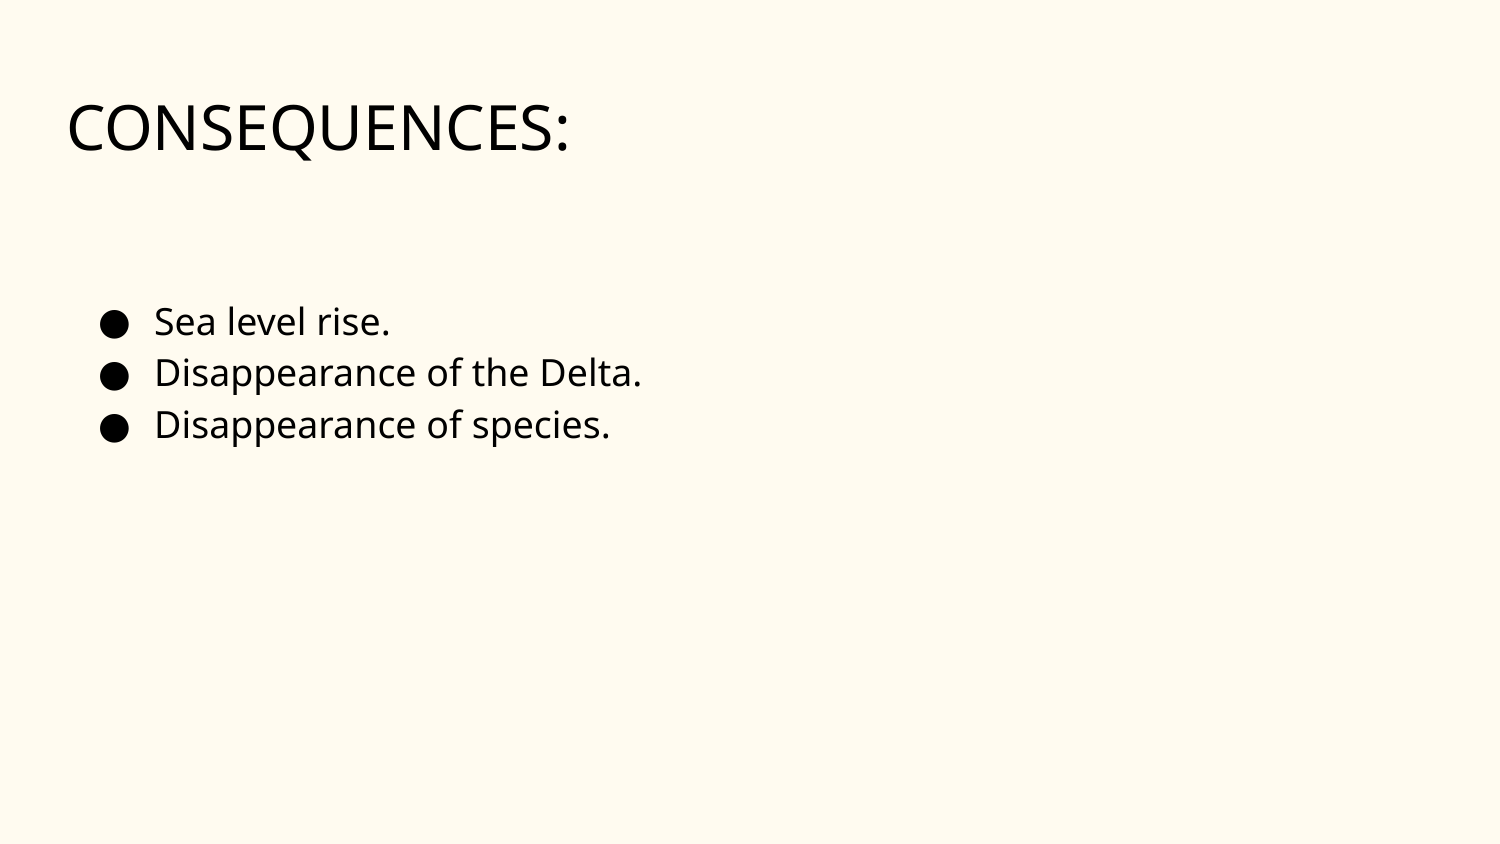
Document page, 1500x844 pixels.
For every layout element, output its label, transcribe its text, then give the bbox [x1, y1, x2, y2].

list Sea level rise. Disappearance of the Delta. Disappearance of species. [64, 197, 721, 755]
title CONSEQUENCES: [51, 72, 1449, 174]
